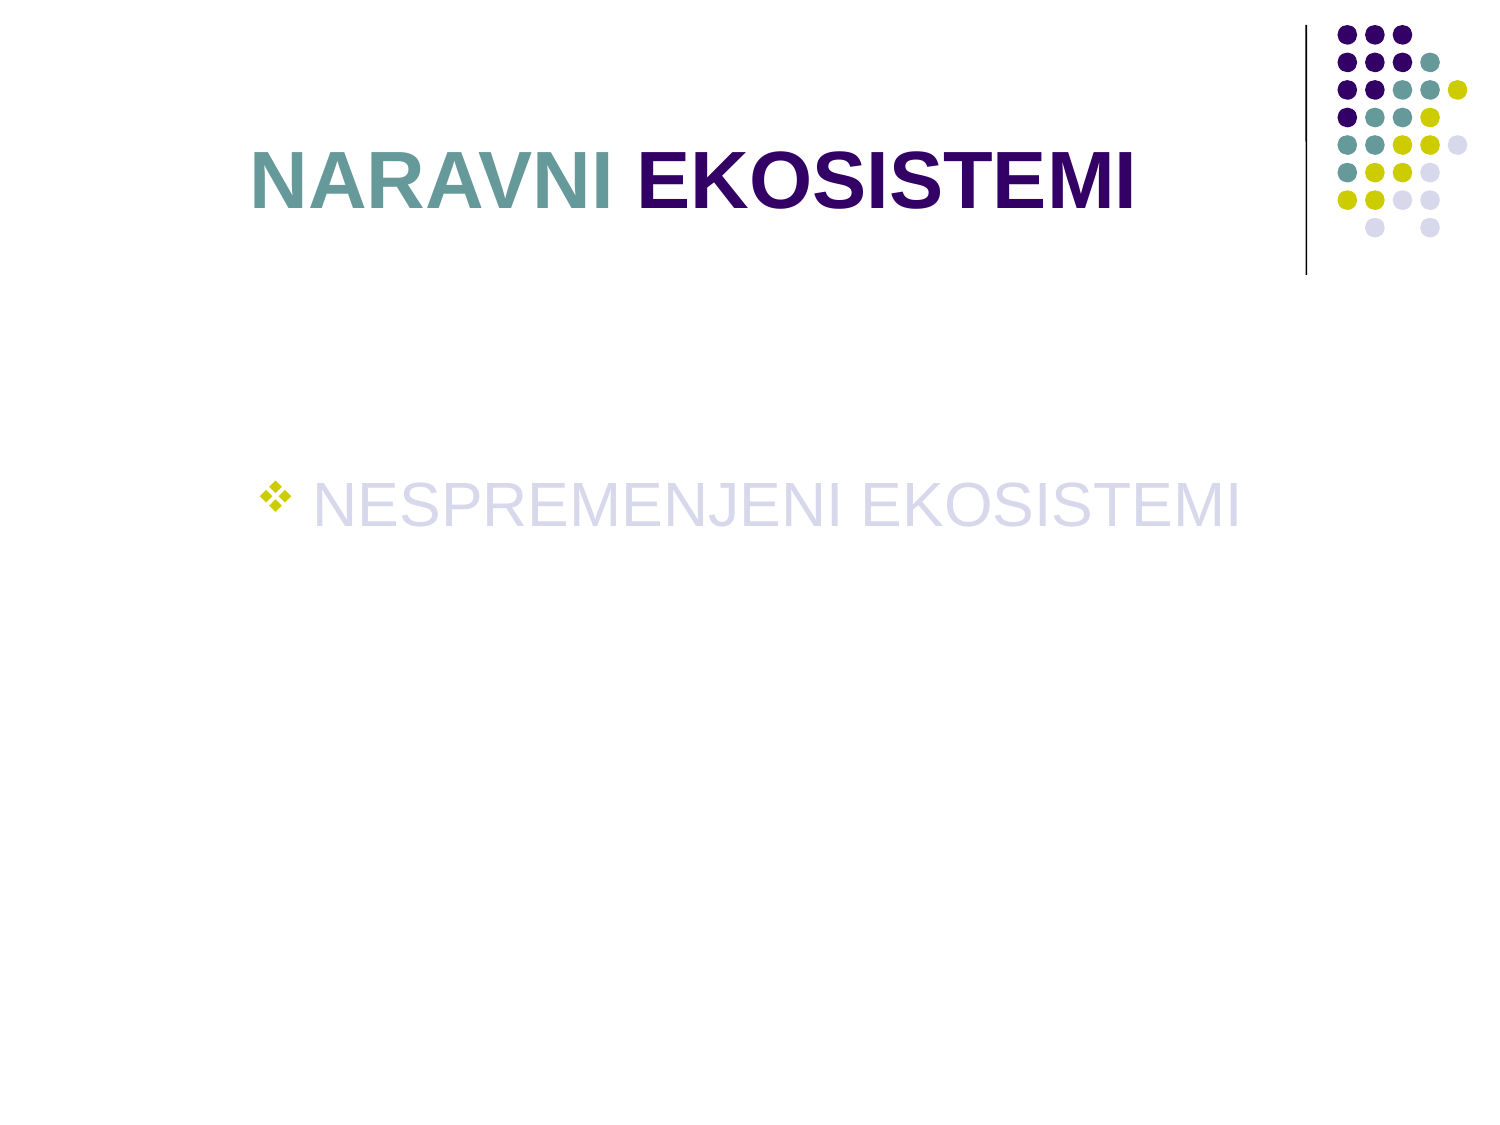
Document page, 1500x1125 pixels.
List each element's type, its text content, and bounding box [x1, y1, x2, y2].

title NARAVNI EKOSISTEMI [75, 20, 1313, 233]
list NESPREMENJENI EKOSISTEMI [75, 282, 1425, 1006]
